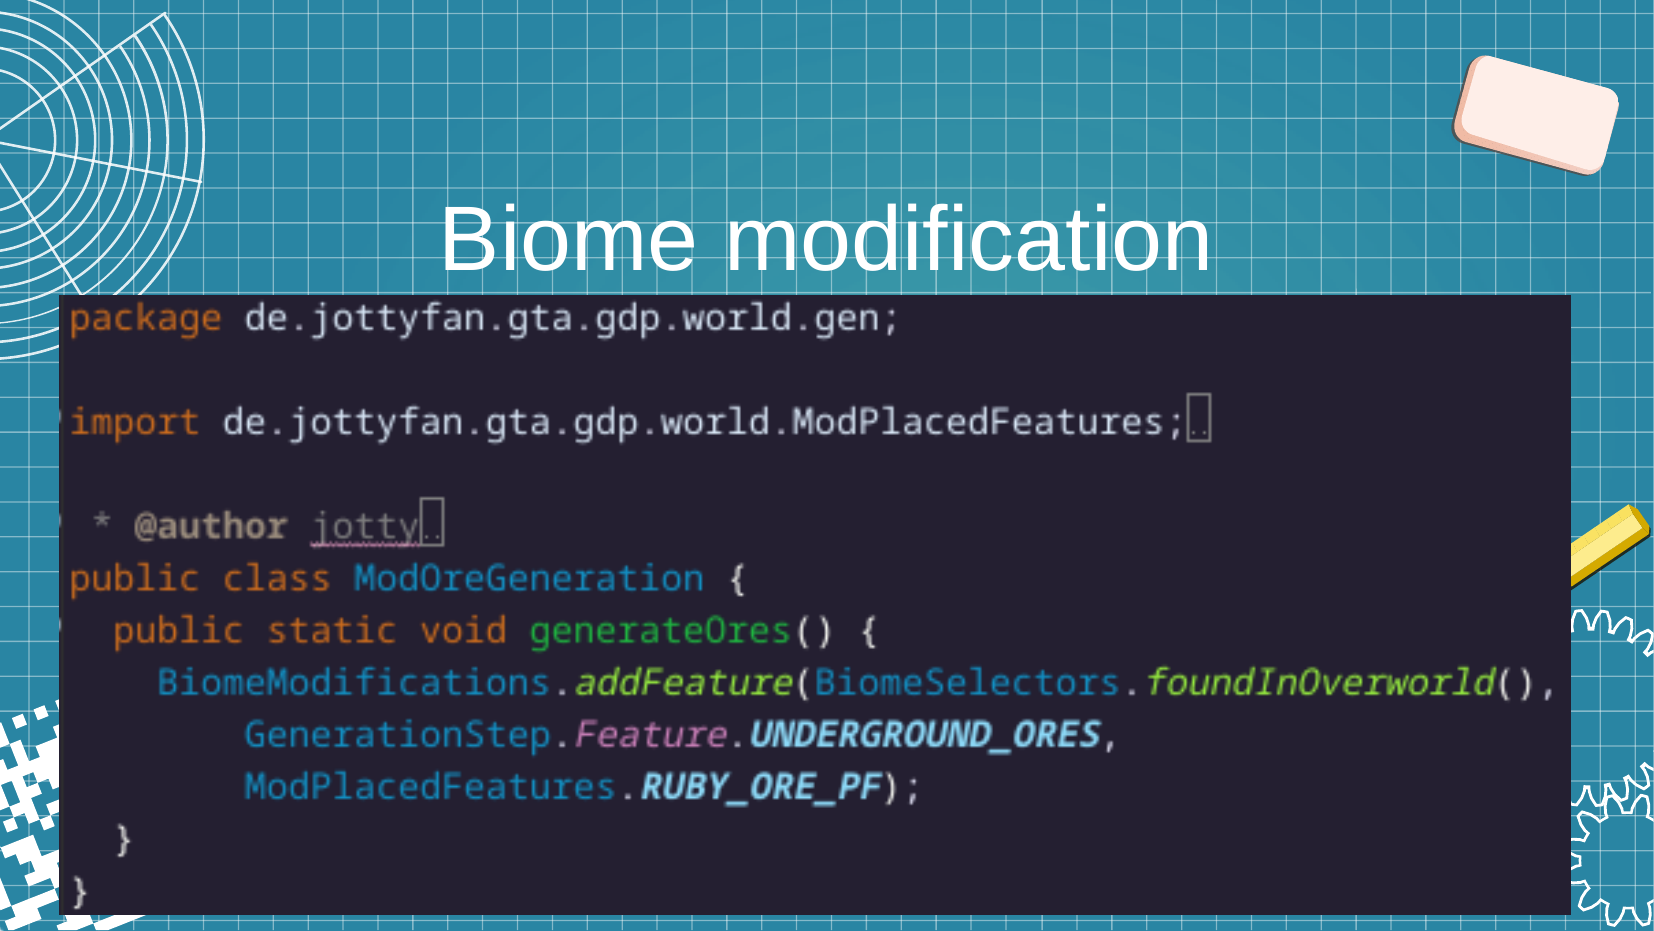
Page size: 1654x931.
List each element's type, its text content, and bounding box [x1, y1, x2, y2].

title Biome modification [82, 132, 1571, 295]
picture [59, 295, 1571, 915]
